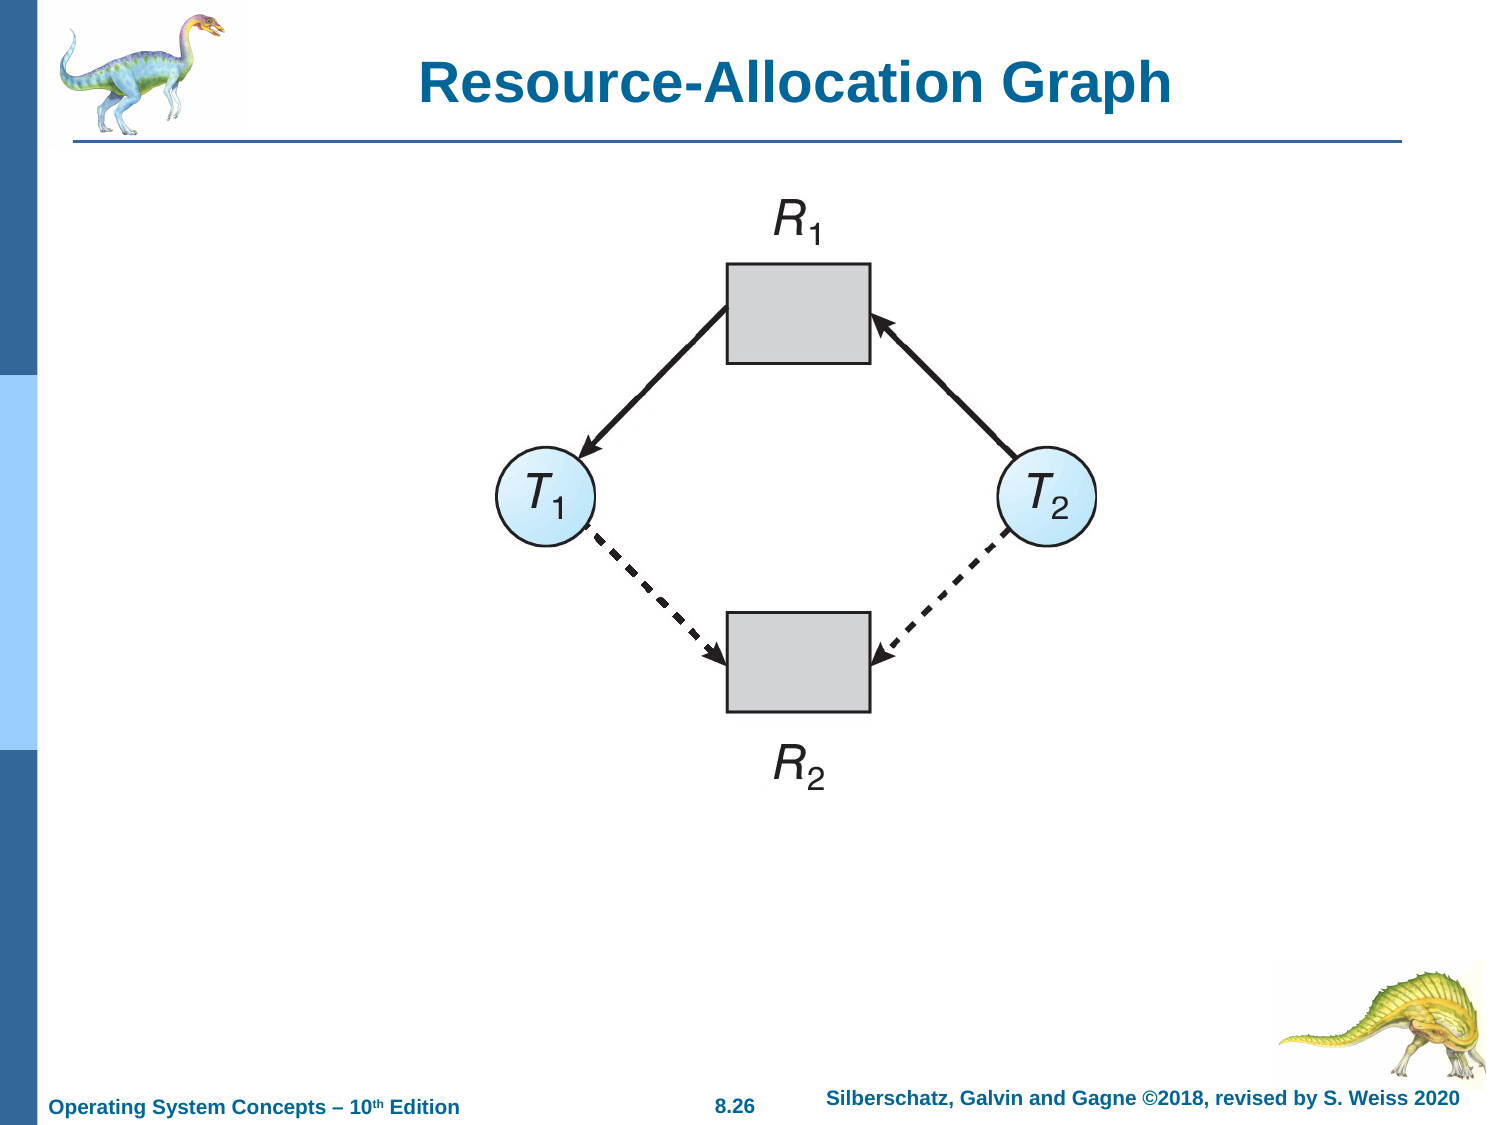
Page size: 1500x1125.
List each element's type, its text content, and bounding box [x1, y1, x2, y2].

picture [1275, 959, 1486, 1095]
title Resource-Allocation Graph [121, 46, 1471, 122]
picture [495, 193, 1097, 800]
picture [46, 0, 243, 149]
